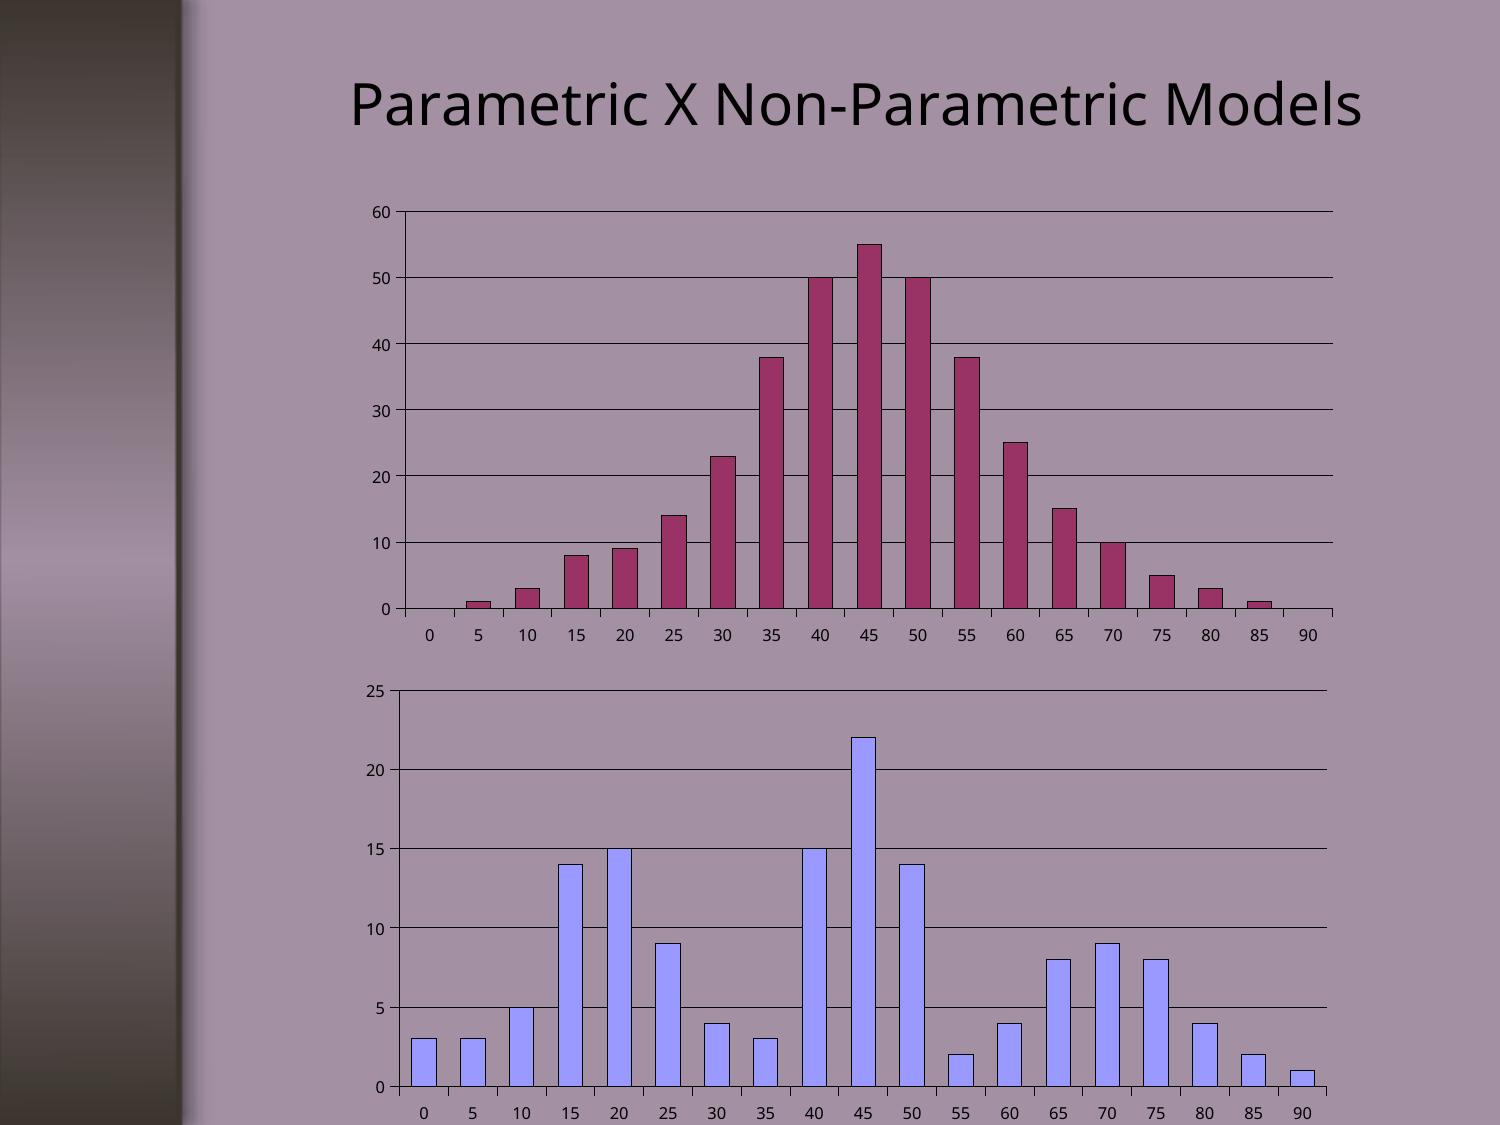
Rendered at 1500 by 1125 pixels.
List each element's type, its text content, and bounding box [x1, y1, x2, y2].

chart [340, 660, 1500, 1125]
picture [0, 0, 1500, 1125]
title Parametric X Non-Parametric Models [206, 9, 1500, 198]
chart [346, 182, 1500, 656]
